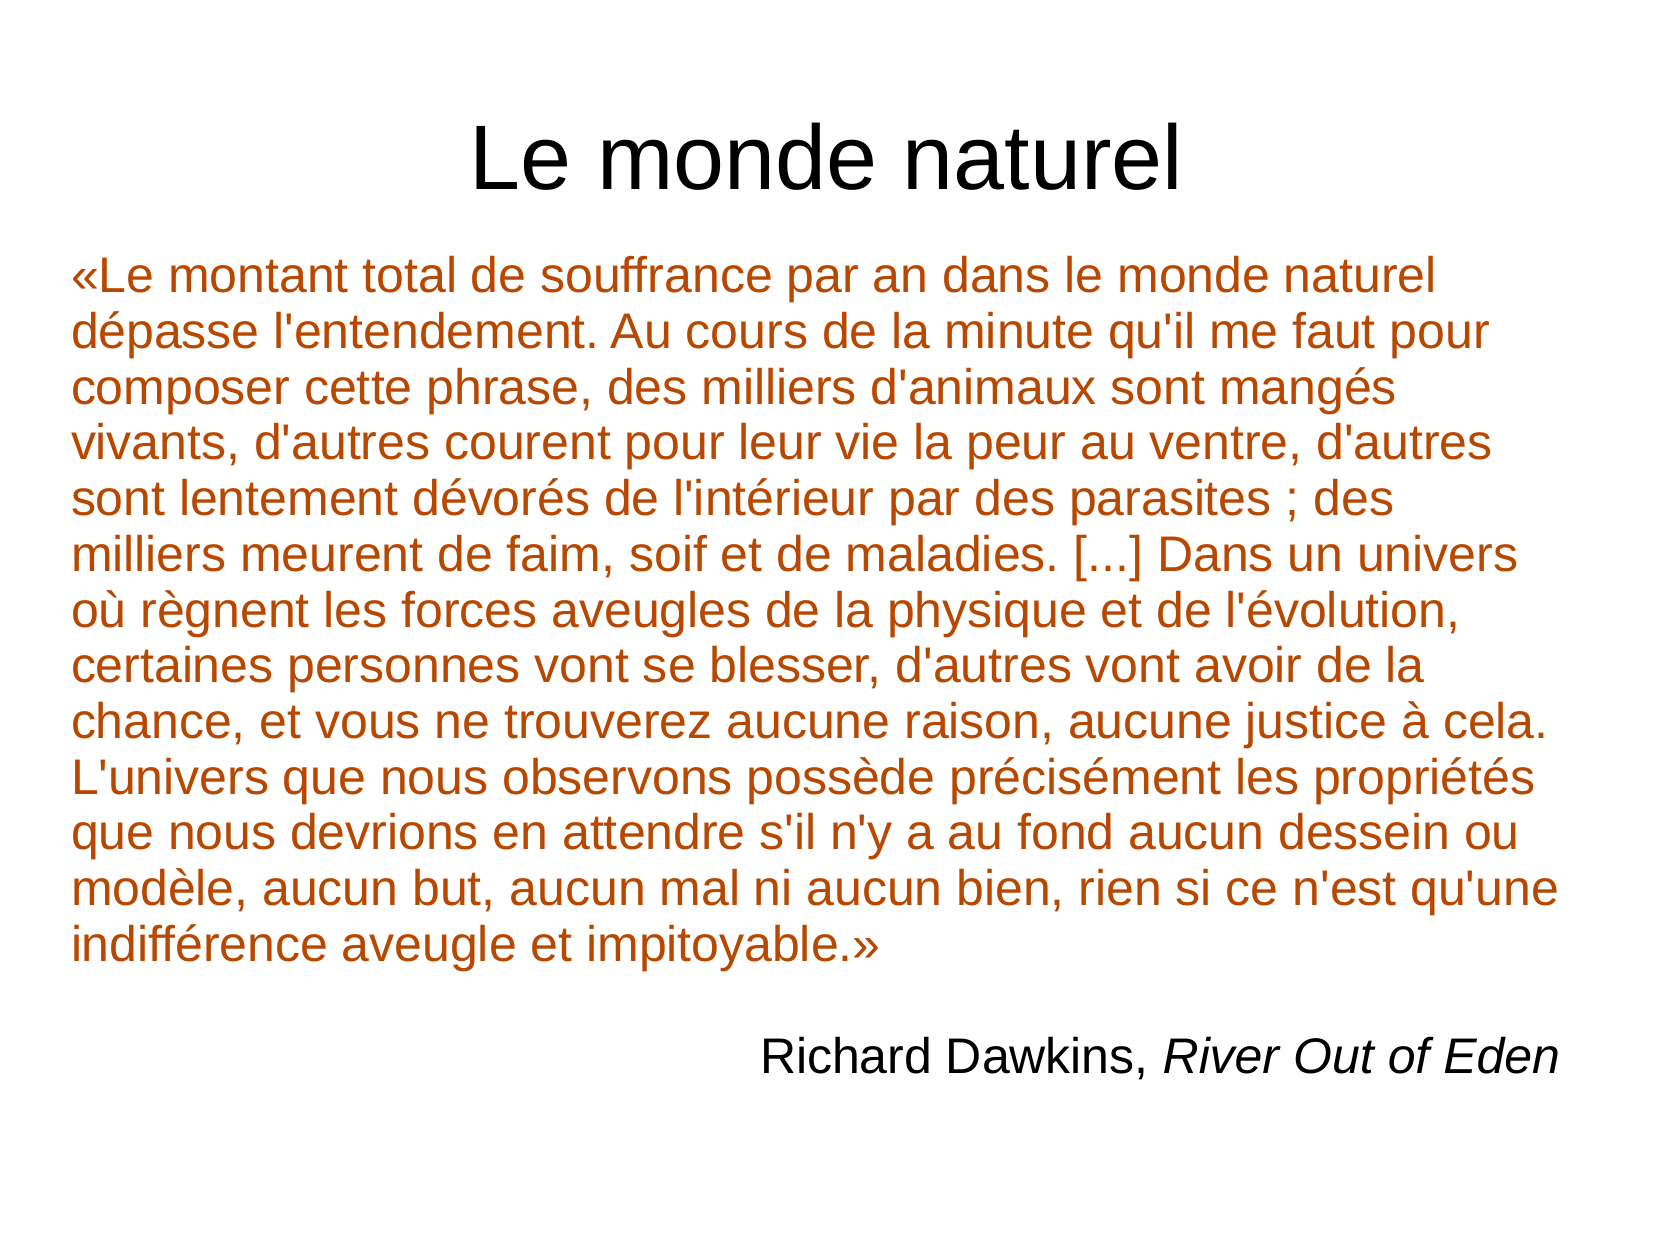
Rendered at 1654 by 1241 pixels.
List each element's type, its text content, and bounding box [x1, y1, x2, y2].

title Le monde naturel [82, 49, 1571, 240]
text_box «Le montant total de souffrance par an dans le monde naturel dépasse l'entendement. Au cours de la minute qu'il me faut pour composer cette phrase, des milliers d'animaux sont mangés vivants, d'autres courent pour leur vie la peur au ventre, d'autres sont lentement dévorés de l'intérieur par des parasites ; des milliers meurent de faim, soif et de maladies. [...] Dans un univers où règnent les forces aveugles de la physique et de l'évolution, certaines personnes vont se blesser, d'autres vont avoir de la chance, et vous ne trouverez aucune raison, aucune justice à cela. L'univers que nous observons possède précisément les propriétés que nous devrions en attendre s'il n'y a au fond aucun dessein ou modèle, aucun but, aucun mal ni aucun bien, rien si ce n'est qu'une indifférence aveugle et impitoyable.» Richard Dawkins, River Out of Eden [56, 240, 1576, 1092]
